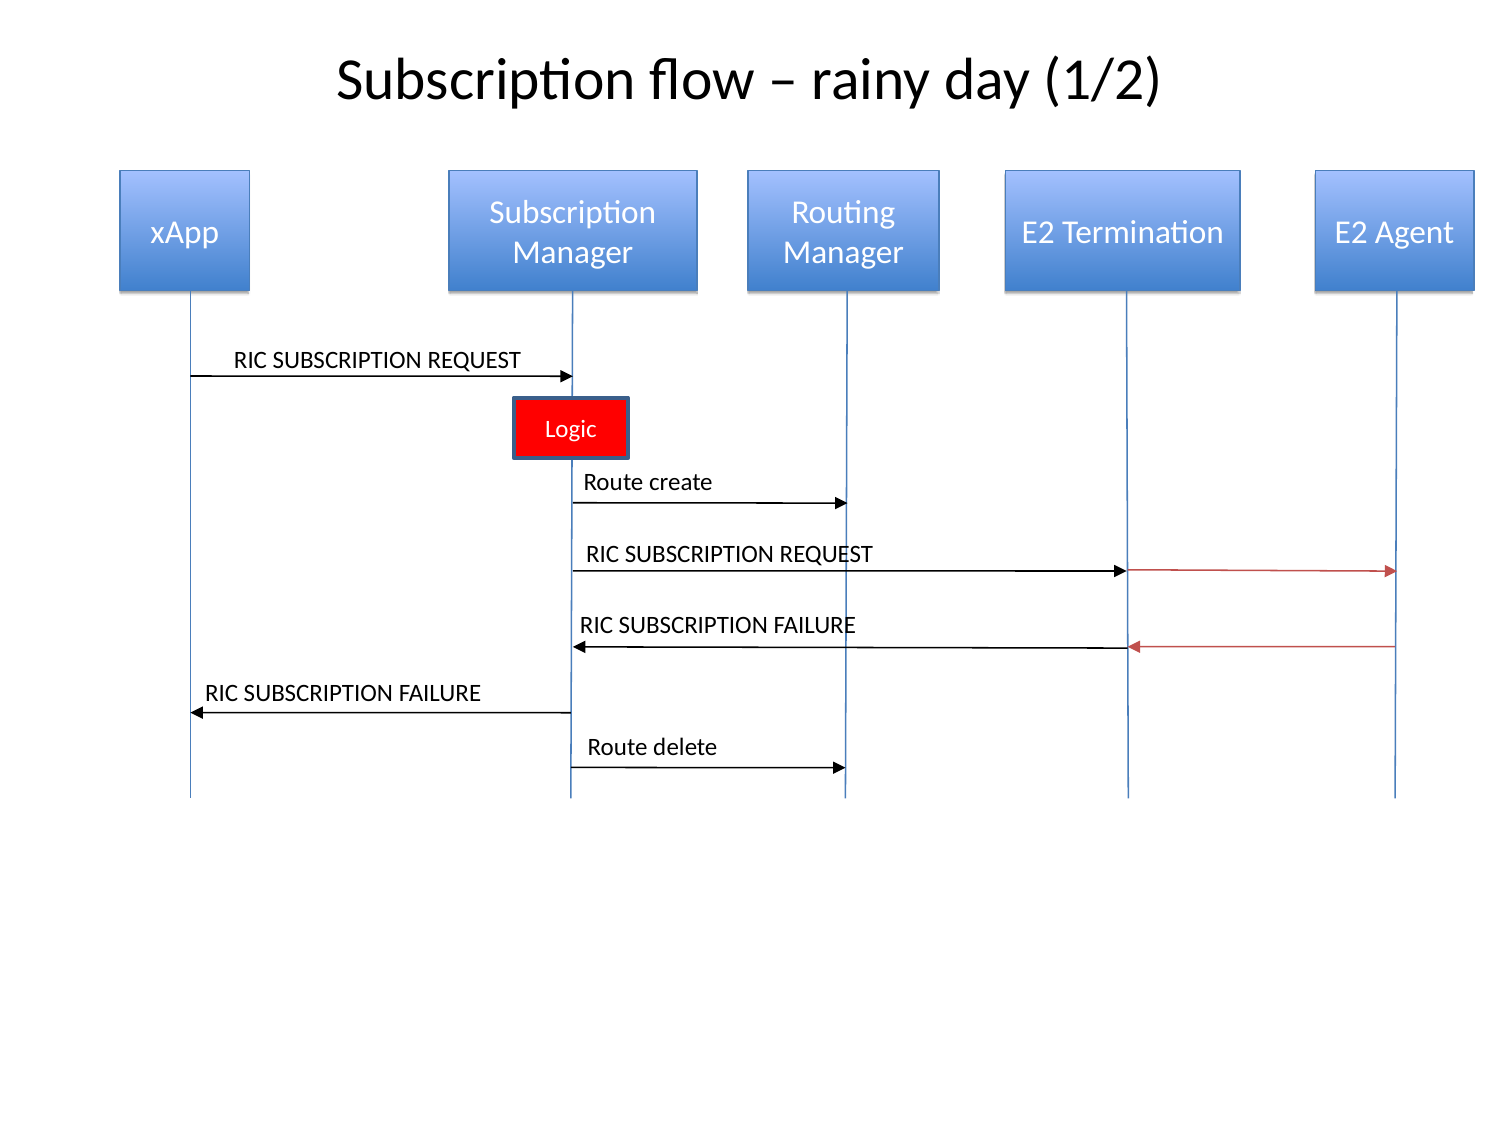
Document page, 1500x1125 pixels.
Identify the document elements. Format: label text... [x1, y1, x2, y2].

title Subscription flow – rainy day (1/2) [75, 32, 1425, 120]
text_box xApp [120, 170, 250, 291]
text_box RIC SUBSCRIPTION FAILURE [190, 668, 573, 714]
text_box Route delete [572, 722, 780, 768]
text_box RIC SUBSCRIPTION REQUEST [219, 377, 537, 381]
text_box Routing Manager [748, 170, 940, 291]
text_box Subscription Manager [448, 170, 697, 291]
text_box RIC SUBSCRIPTION REQUEST [219, 336, 537, 375]
text_box Route create [568, 458, 768, 504]
text_box RIC SUBSCRIPTION FAILURE [565, 601, 945, 647]
text_box Logic [513, 397, 628, 459]
text_box E2 Termination [1005, 170, 1241, 291]
text_box RIC SUBSCRIPTION REQUEST [571, 530, 969, 575]
text_box E2 Agent [1315, 170, 1474, 291]
